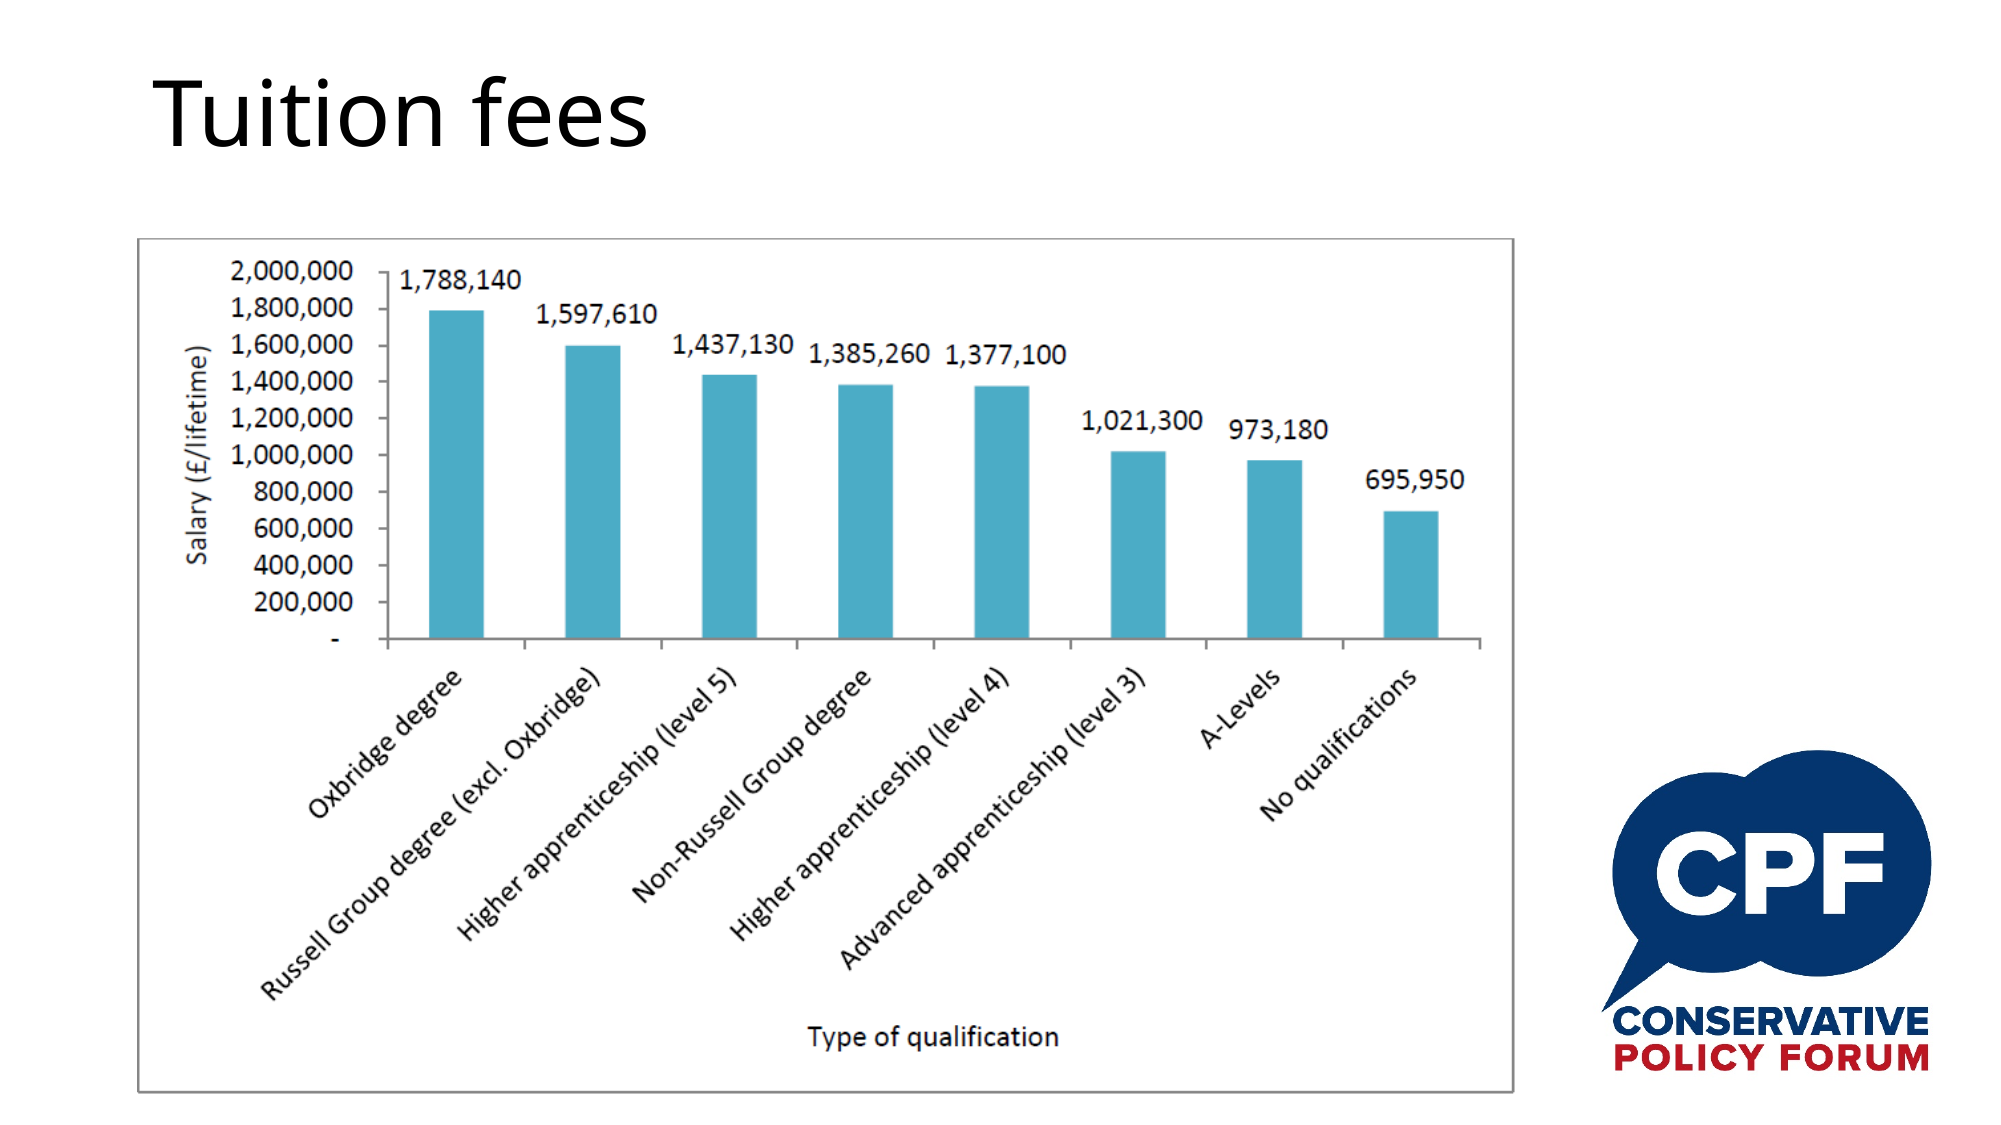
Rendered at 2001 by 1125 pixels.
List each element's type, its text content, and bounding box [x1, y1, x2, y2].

picture [1582, 718, 1967, 1103]
picture [137, 237, 1516, 1095]
title Tuition fees [137, 59, 1863, 278]
